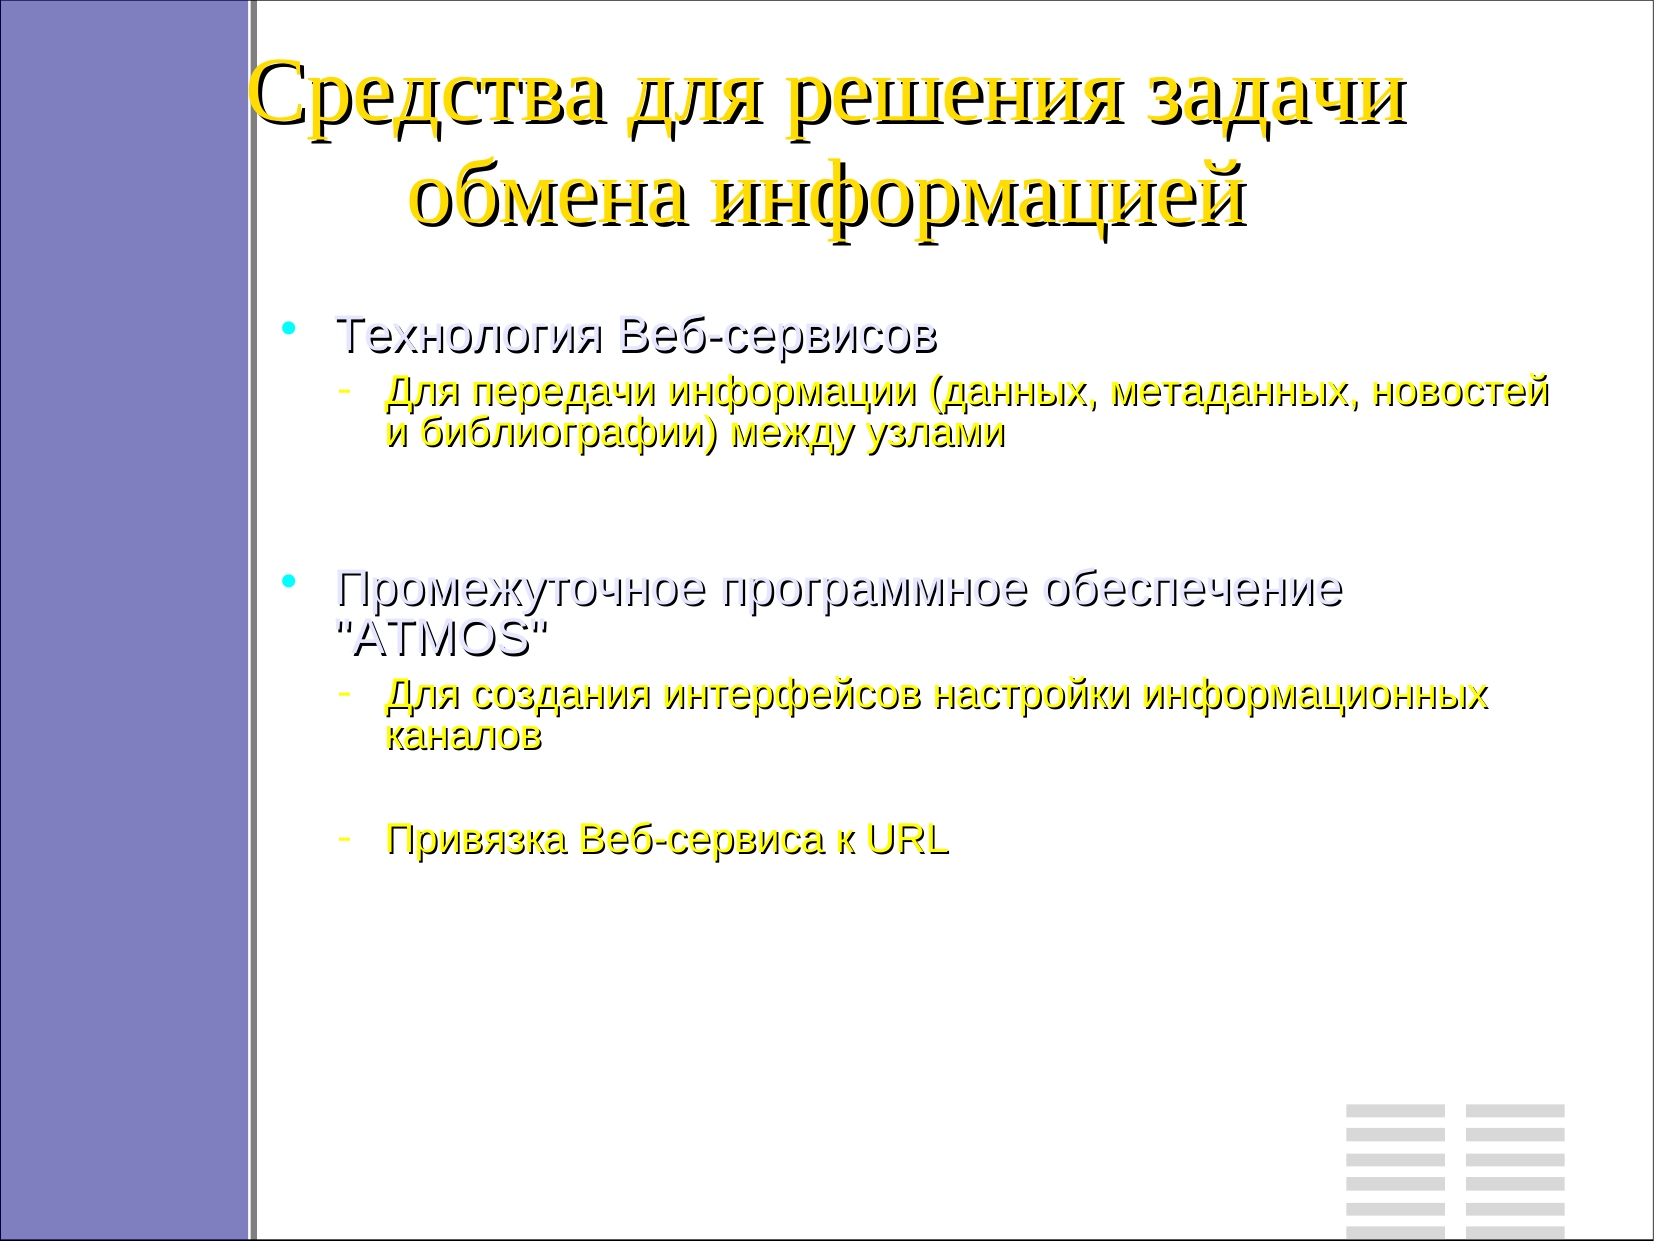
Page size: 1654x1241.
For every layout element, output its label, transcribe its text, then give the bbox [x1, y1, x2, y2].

text_box Технология Веб-сервисов Для передачи информации (данных, метаданных, новостей и библиографии) между узлами Промежуточное программное обеспечение "ATMOS" Для создания интерфейсов настройки информационных каналов Привязка Веб-сервиса к URL [247, 303, 1577, 1048]
text_box Средства для решения задачи обмена информацией [123, 19, 1530, 263]
